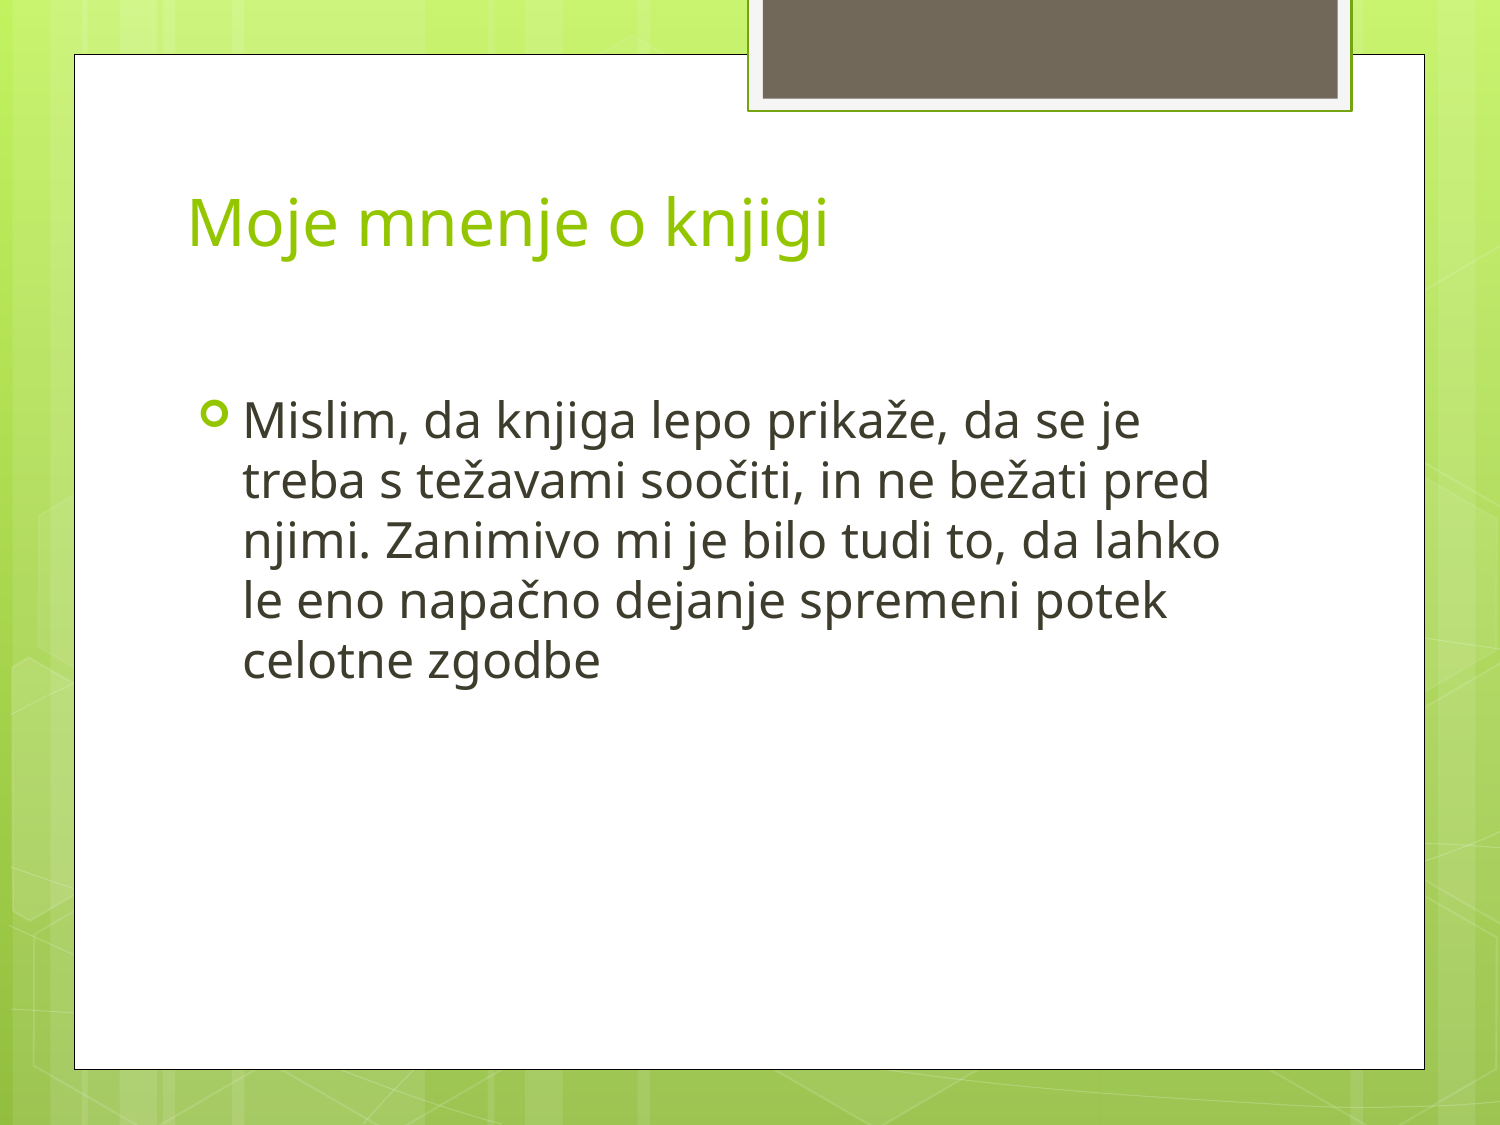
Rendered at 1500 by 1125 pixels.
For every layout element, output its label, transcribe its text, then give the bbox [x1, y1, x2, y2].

title Moje mnenje o knjigi [171, 172, 1324, 268]
list Mislim, da knjiga lepo prikaže, da se je treba s težavami soočiti, in ne bežati pred njimi. Zanimivo mi je bilo tudi to, da lahko le eno napačno dejanje spremeni potek celotne zgodbe [171, 381, 1283, 957]
